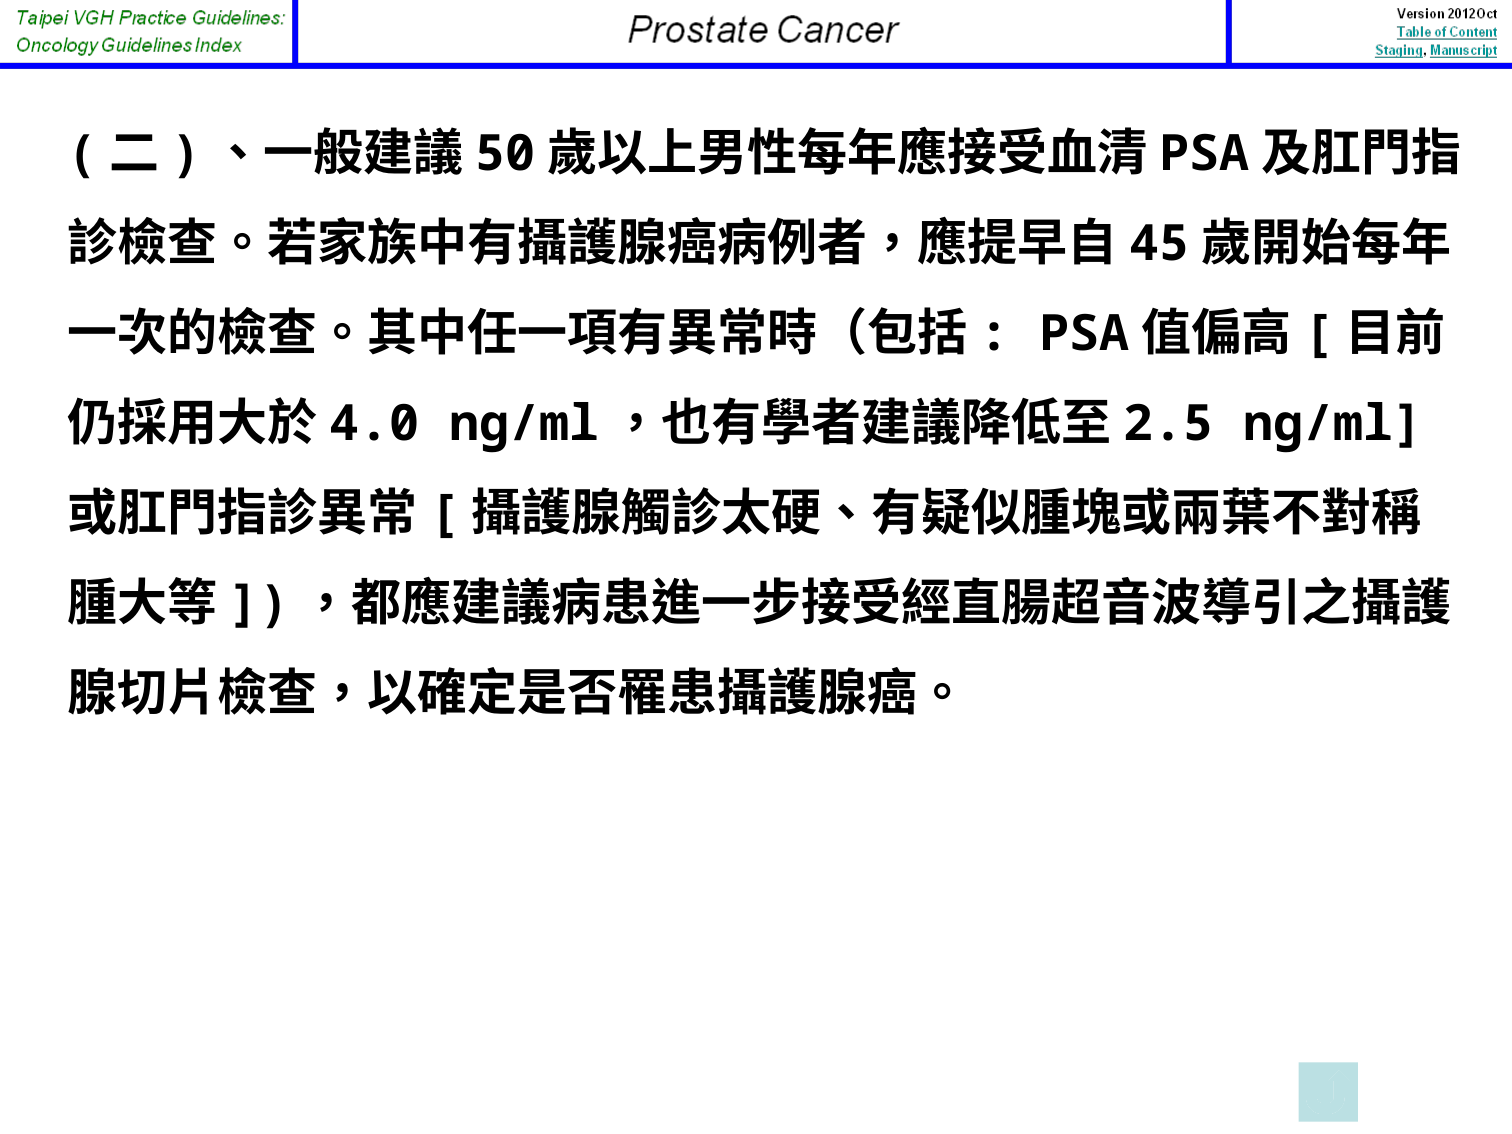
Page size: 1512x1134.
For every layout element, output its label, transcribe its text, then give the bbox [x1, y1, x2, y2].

subtitle (二)、一般建議50歲以上男性每年應接受血清PSA及肛門指診檢查。若家族中有攝護腺癌病例者，應提早自45歲開始每年一次的檢查。其中任一項有異常時（包括: PSA值偏高[目前仍採用大於4.0 ng/ml，也有學者建議降低至2.5 ng/ml]或肛門指診異常[攝護腺觸診太硬、有疑似腫塊或兩葉不對稱腫大等])，都應建議病患進一步接受經直腸超音波導引之攝護腺切片檢查，以確定是否罹患攝護腺癌。 [52, 82, 1477, 745]
